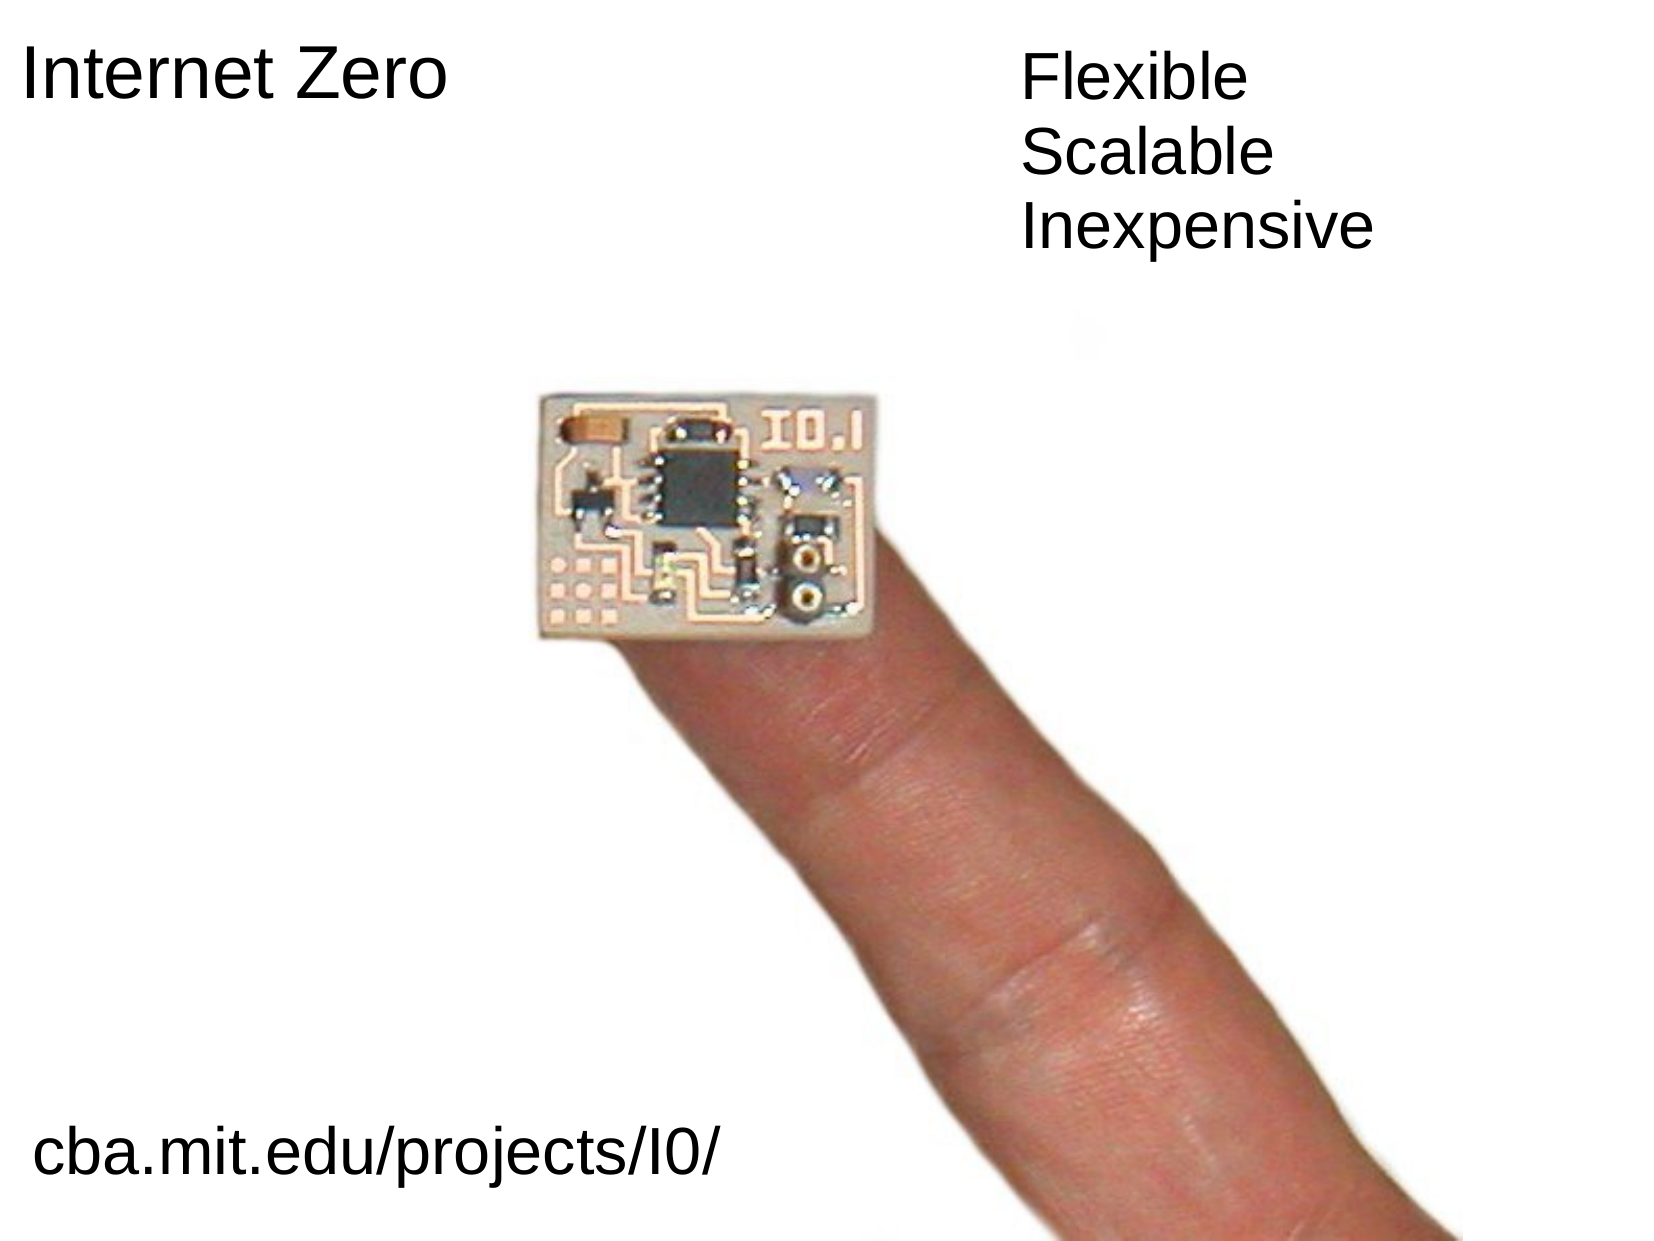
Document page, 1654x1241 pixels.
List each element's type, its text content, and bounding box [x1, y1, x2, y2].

picture [195, 318, 1463, 1241]
text_box cba.mit.edu/projects/I0/ [17, 1106, 1068, 1205]
text_box Internet Zero [5, 23, 1094, 318]
text_box Flexible Scalable Inexpensive [1005, 31, 1654, 545]
